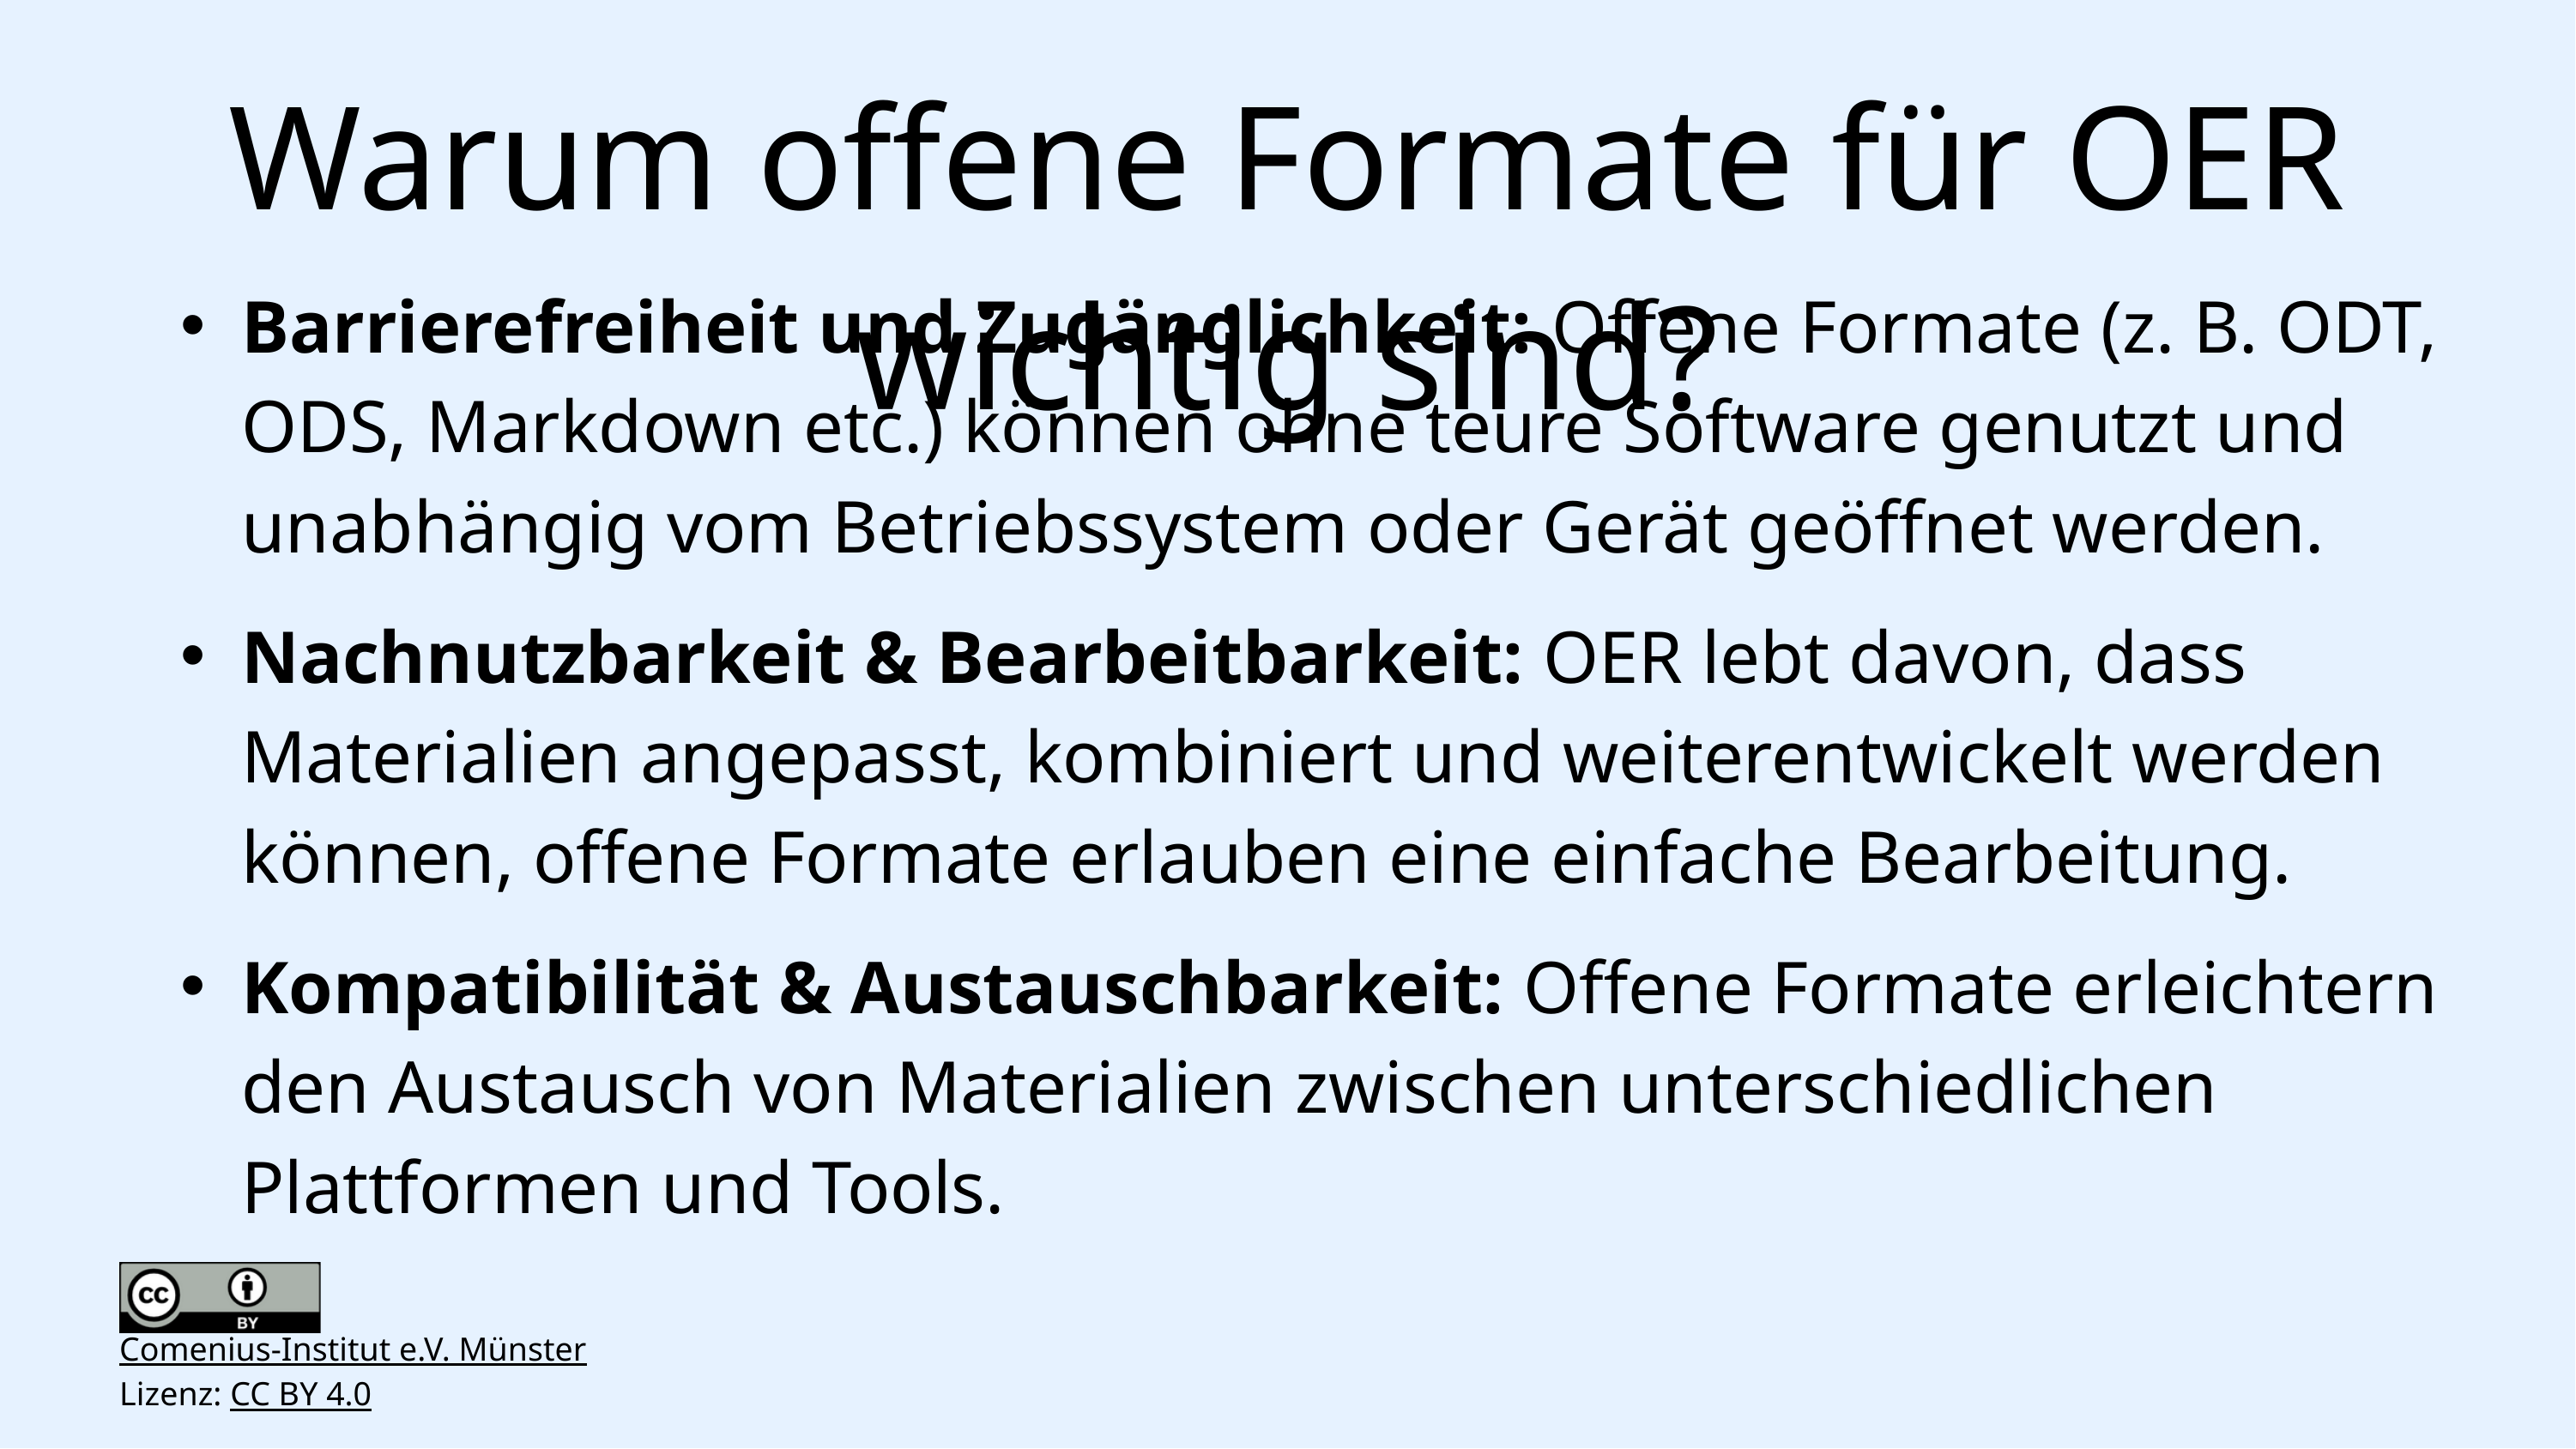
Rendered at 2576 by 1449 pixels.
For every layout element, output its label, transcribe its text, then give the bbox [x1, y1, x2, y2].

text_box Warum offene Formate für OER wichtig sind? [24, 37, 2550, 231]
text_box Comenius-Institut e.V. Münster Lizenz: CC BY 4.0 [119, 1327, 1378, 1416]
text_box Barrierefreiheit und Zugänglichkeit: Offene Formate (z. B. ODT, ODS, Markdown etc.) können ohne teure Software genutzt und unabhängig vom Betriebssystem oder Gerät geöffnet werden. Nachnutzbarkeit & Bearbeitbarkeit: OER lebt davon, dass Materialien angepasst, kombiniert und weiterentwickelt werden können, offene Formate erlauben eine einfache Bearbeitung. Kompatibilität & Austauschbarkeit: Offene Formate erleichtern den Austausch von Materialien zwischen unterschiedlichen Plattformen und Tools. [119, 266, 2456, 1216]
text_box [119, 1262, 321, 1327]
